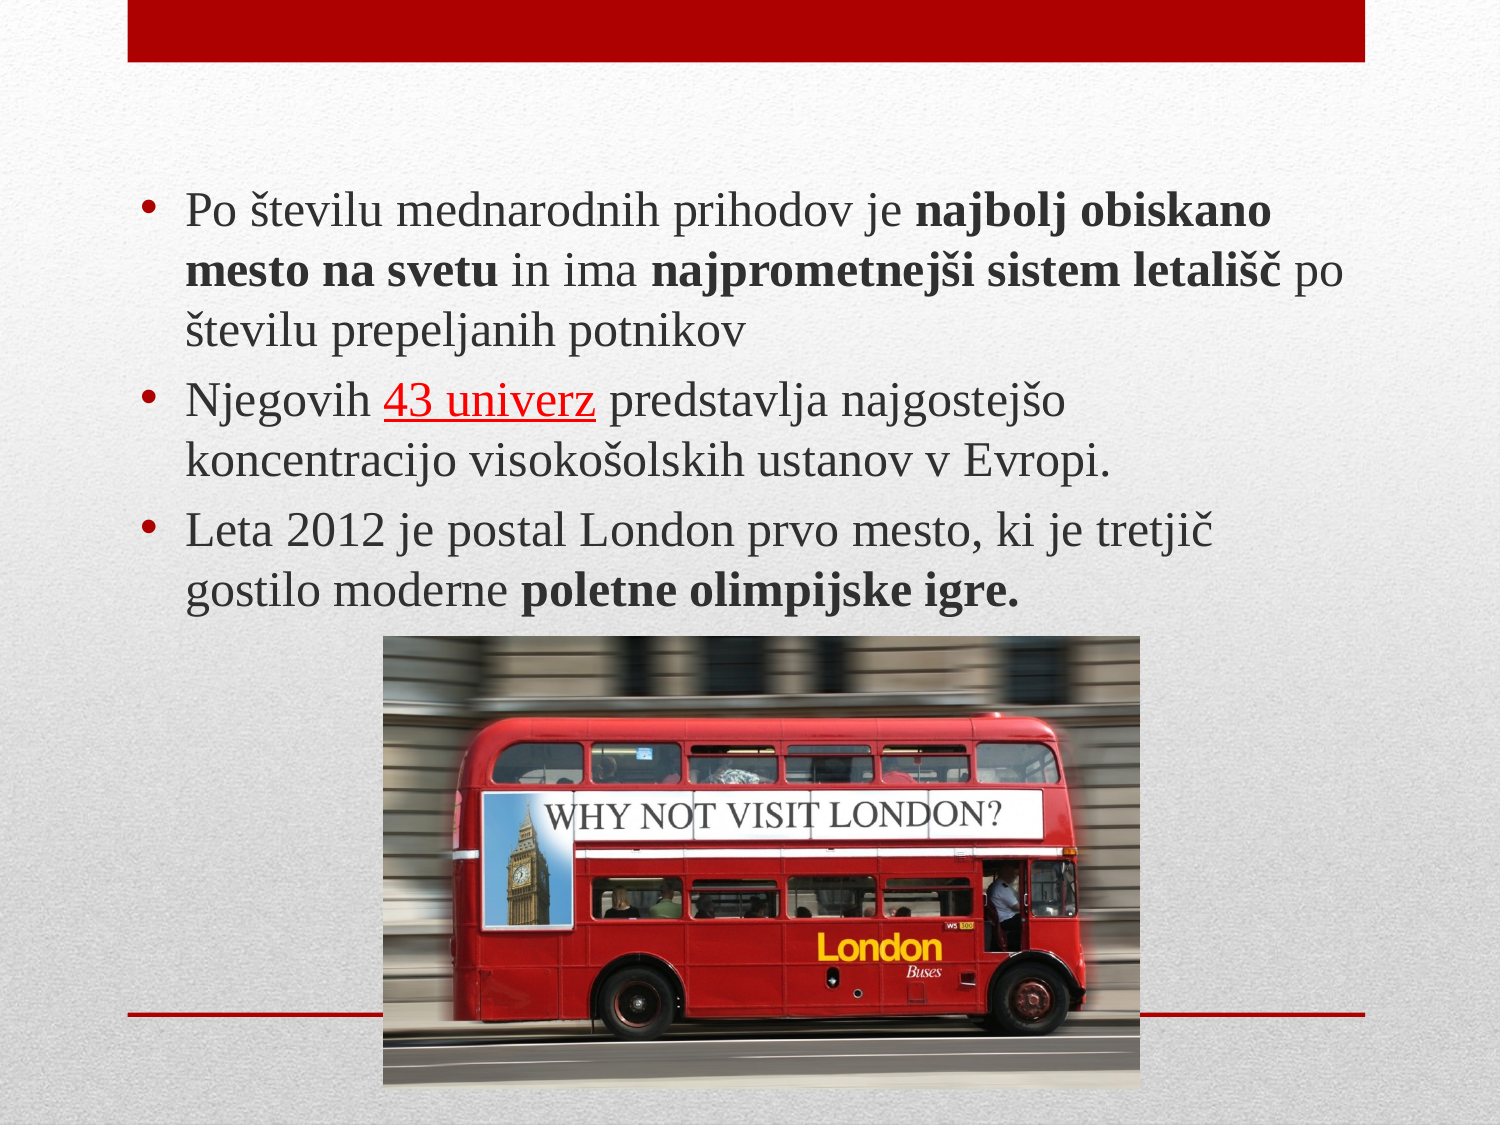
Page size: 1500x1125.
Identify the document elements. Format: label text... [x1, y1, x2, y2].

picture [0, 0, 1500, 1125]
list Po številu mednarodnih prihodov je najbolj obiskano mesto na svetu in ima najprometnejši sistem letališč po številu prepeljanih potnikov Njegovih 43 univerz predstavlja najgostejšo koncentracijo visokošolskih ustanov v Evropi. Leta 2012 je postal London prvo mesto, ki je tretjič gostilo moderne poletne olimpijske igre. [125, 112, 1363, 750]
